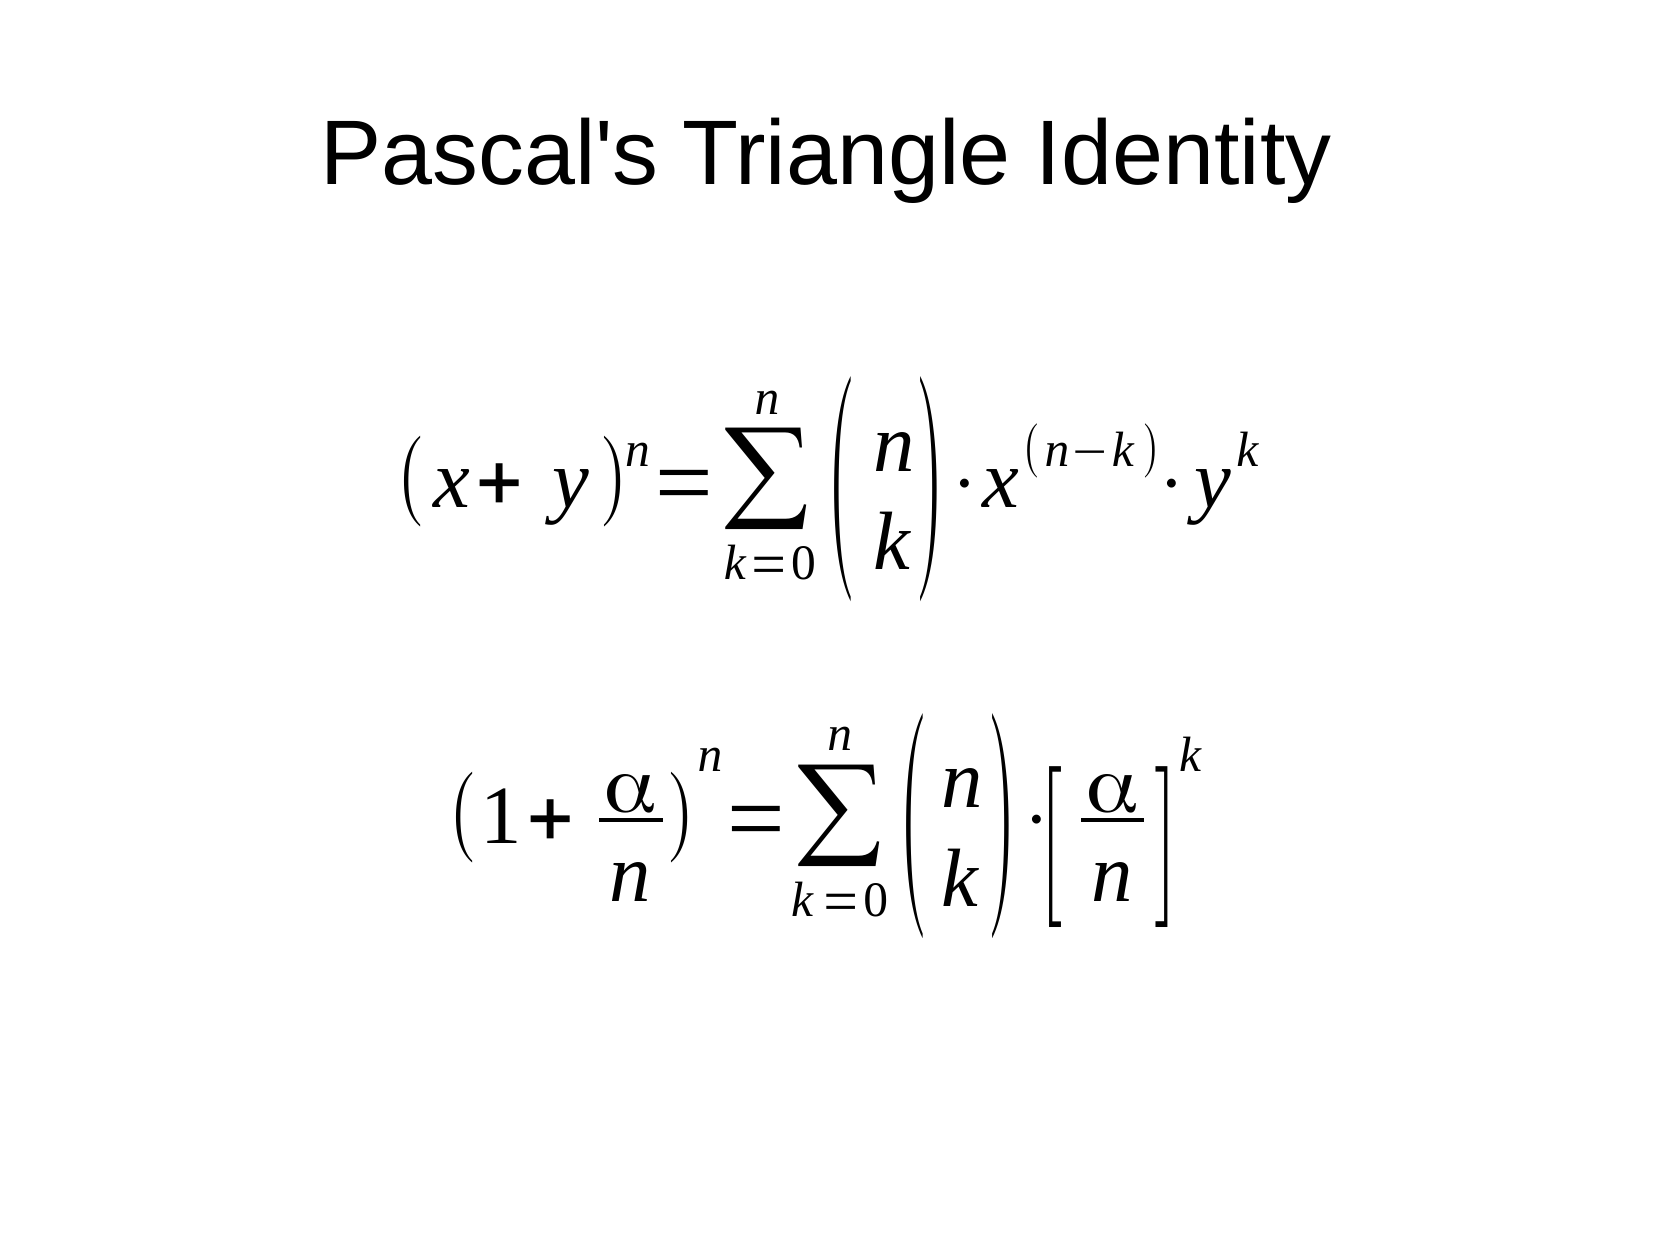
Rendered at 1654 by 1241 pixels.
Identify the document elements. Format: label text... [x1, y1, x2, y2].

title Pascal's Triangle Identity [82, 49, 1571, 257]
chart [376, 367, 1278, 938]
